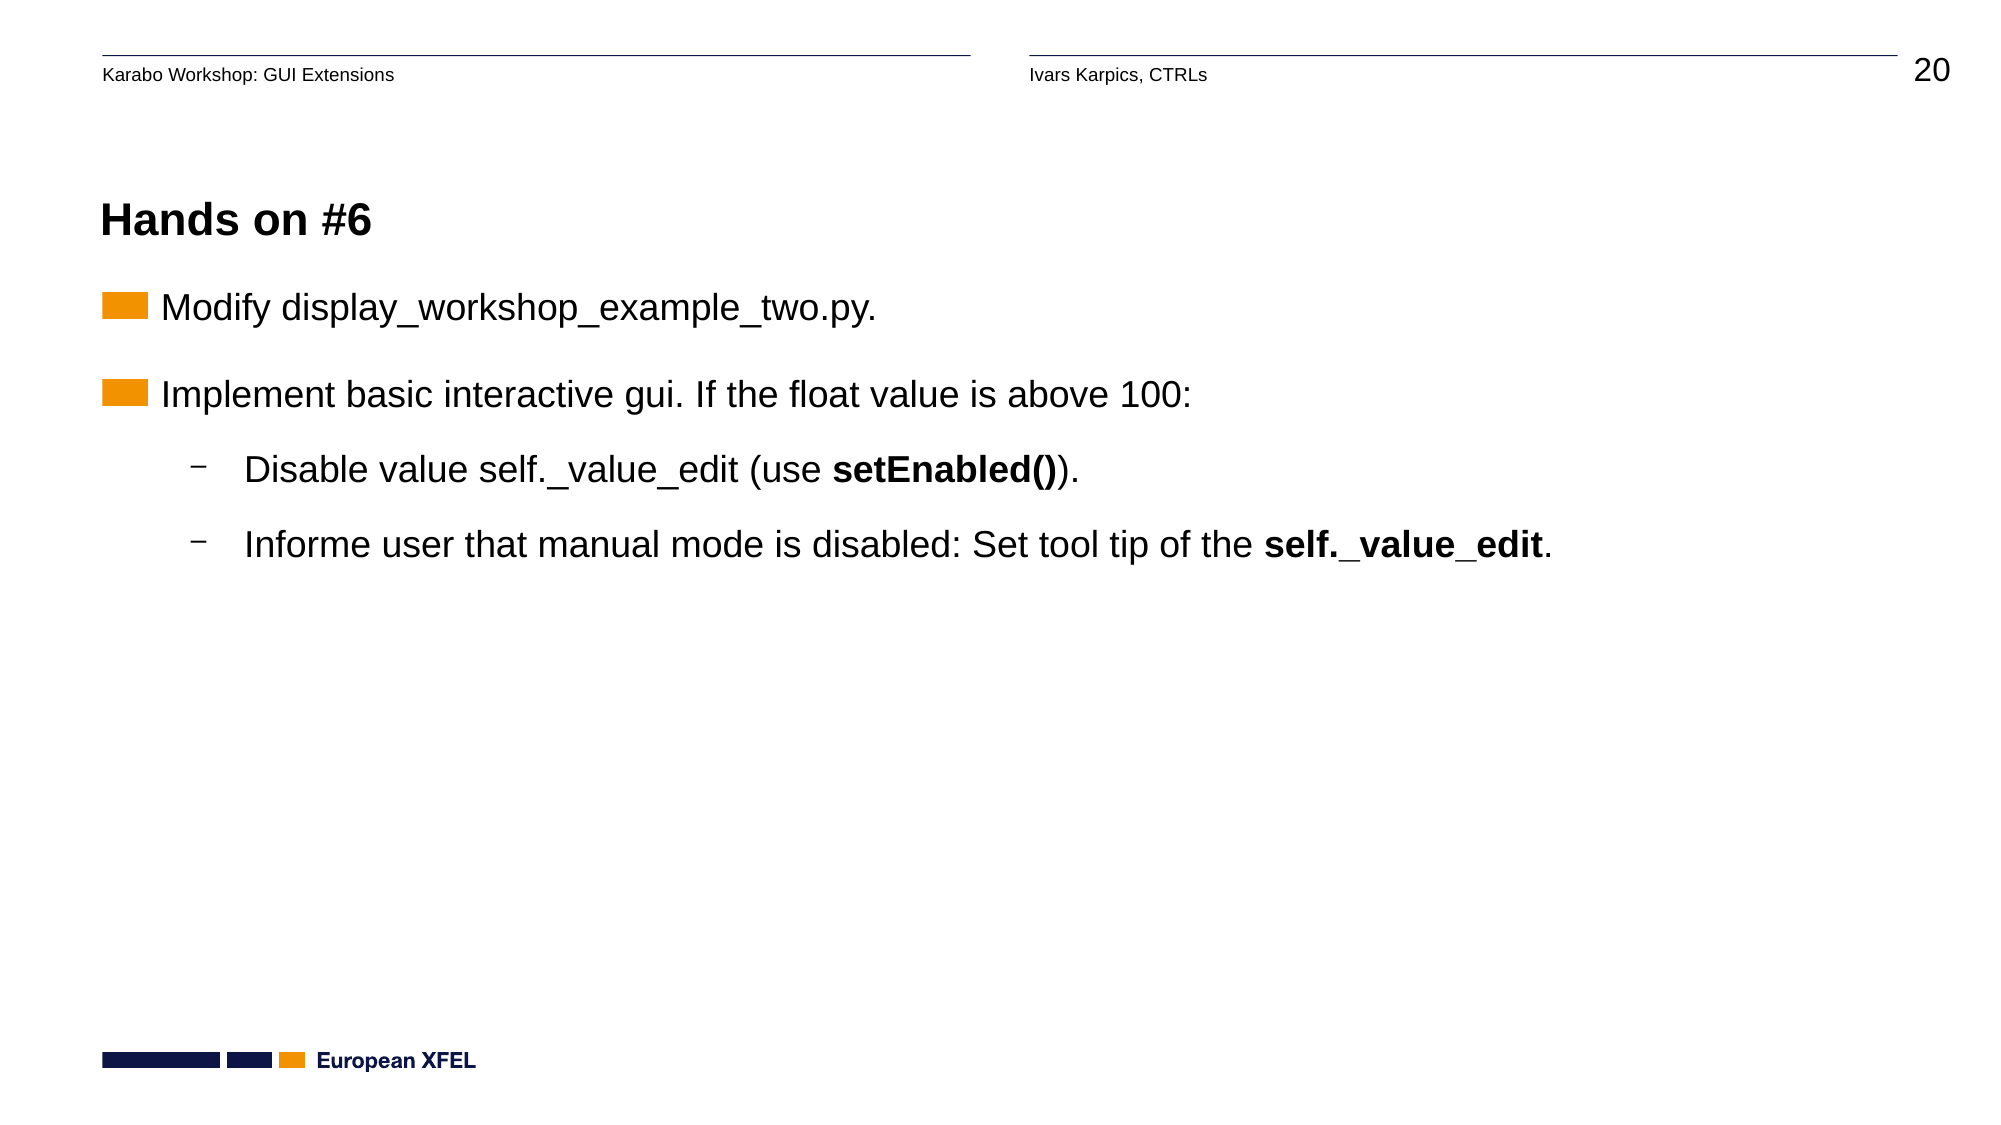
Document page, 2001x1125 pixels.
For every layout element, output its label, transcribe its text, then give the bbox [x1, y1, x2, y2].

title Hands on #6 [100, 116, 1898, 245]
list Modify display_workshop_example_two.py. Implement basic interactive gui. If the float value is above 100: Disable value self._value_edit (use setEnabled()). Informe user that manual mode is disabled: Set tool tip of the self._value_edit. [102, 278, 1898, 917]
